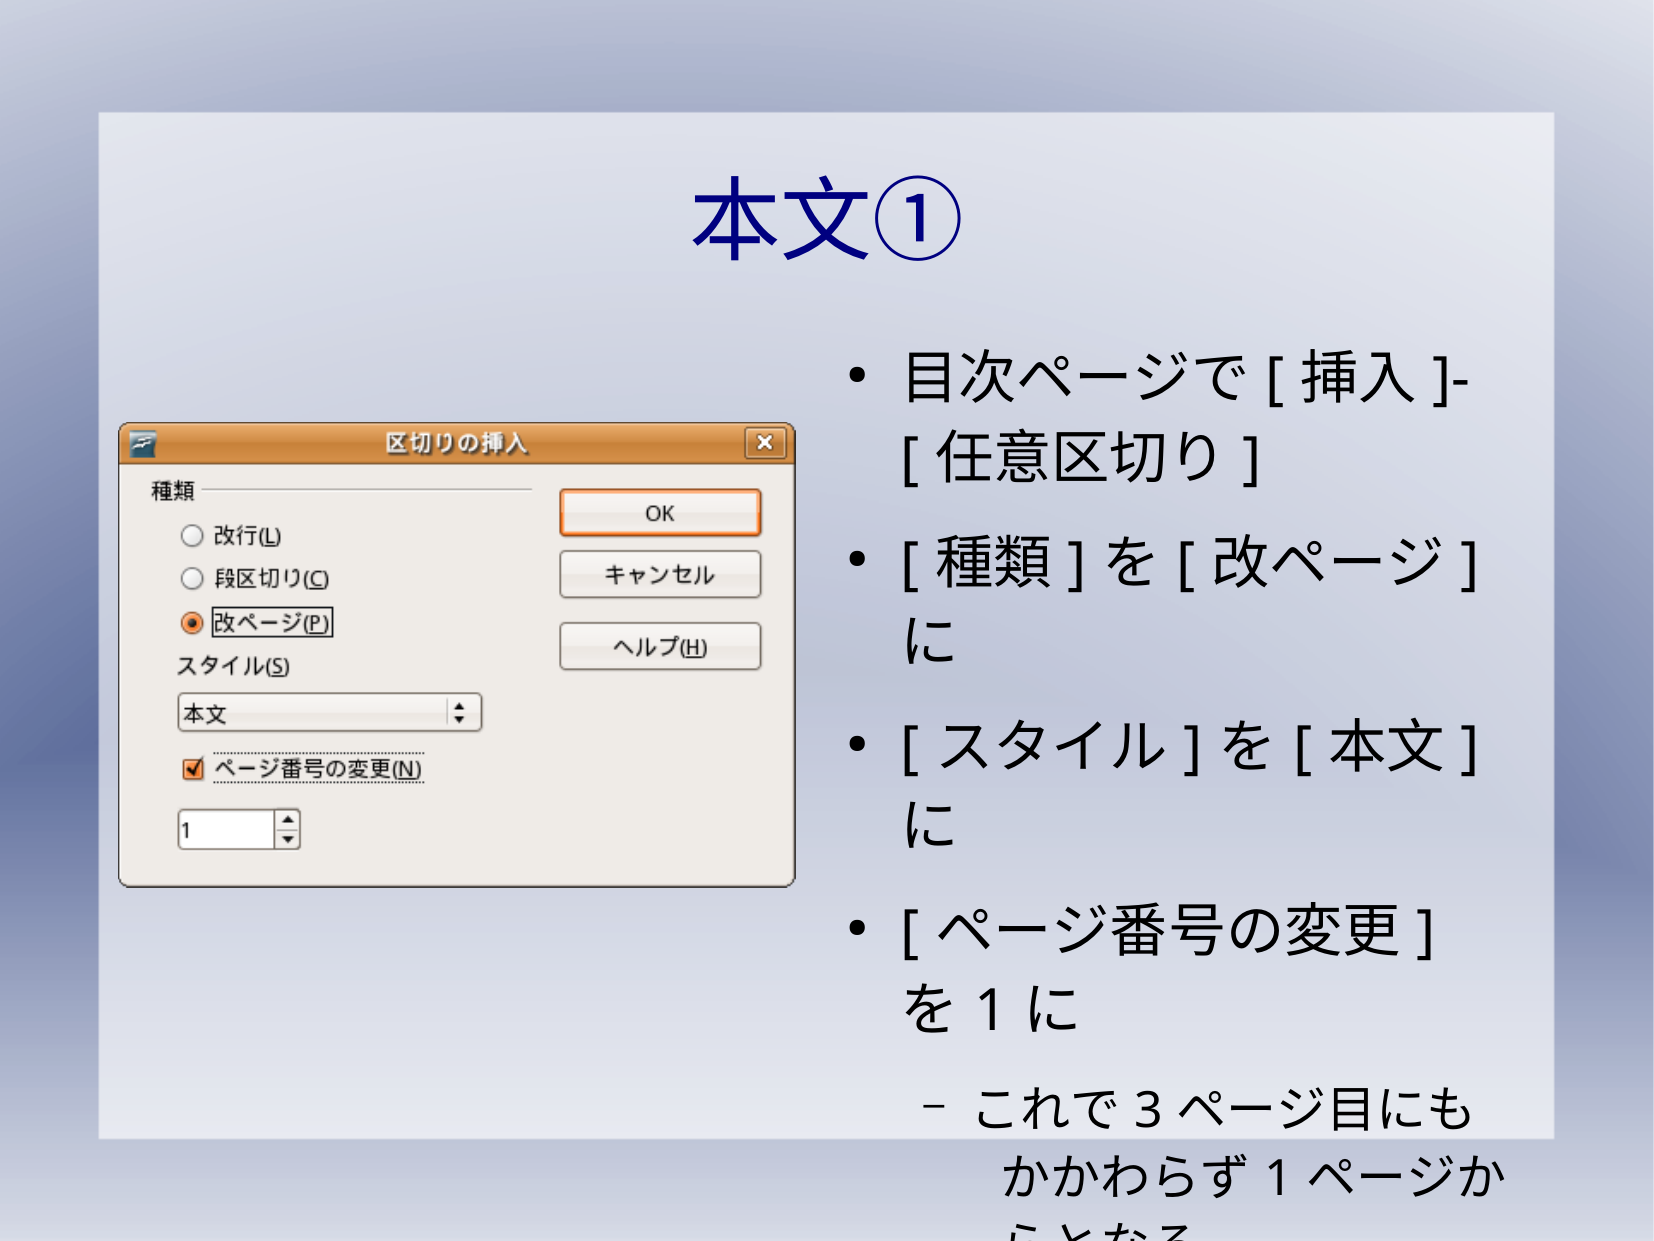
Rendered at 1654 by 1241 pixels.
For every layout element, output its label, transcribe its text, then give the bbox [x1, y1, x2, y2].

picture [0, 0, 1654, 1241]
list 目次ページで[挿入]-[任意区切り] [種類]を[改ページ]に [スタイル]を[本文]に [ページ番号の変更]を1に これで3ページ目にもかかわらず1ページからとなる [829, 336, 1507, 1055]
title 本文① [118, 114, 1536, 322]
